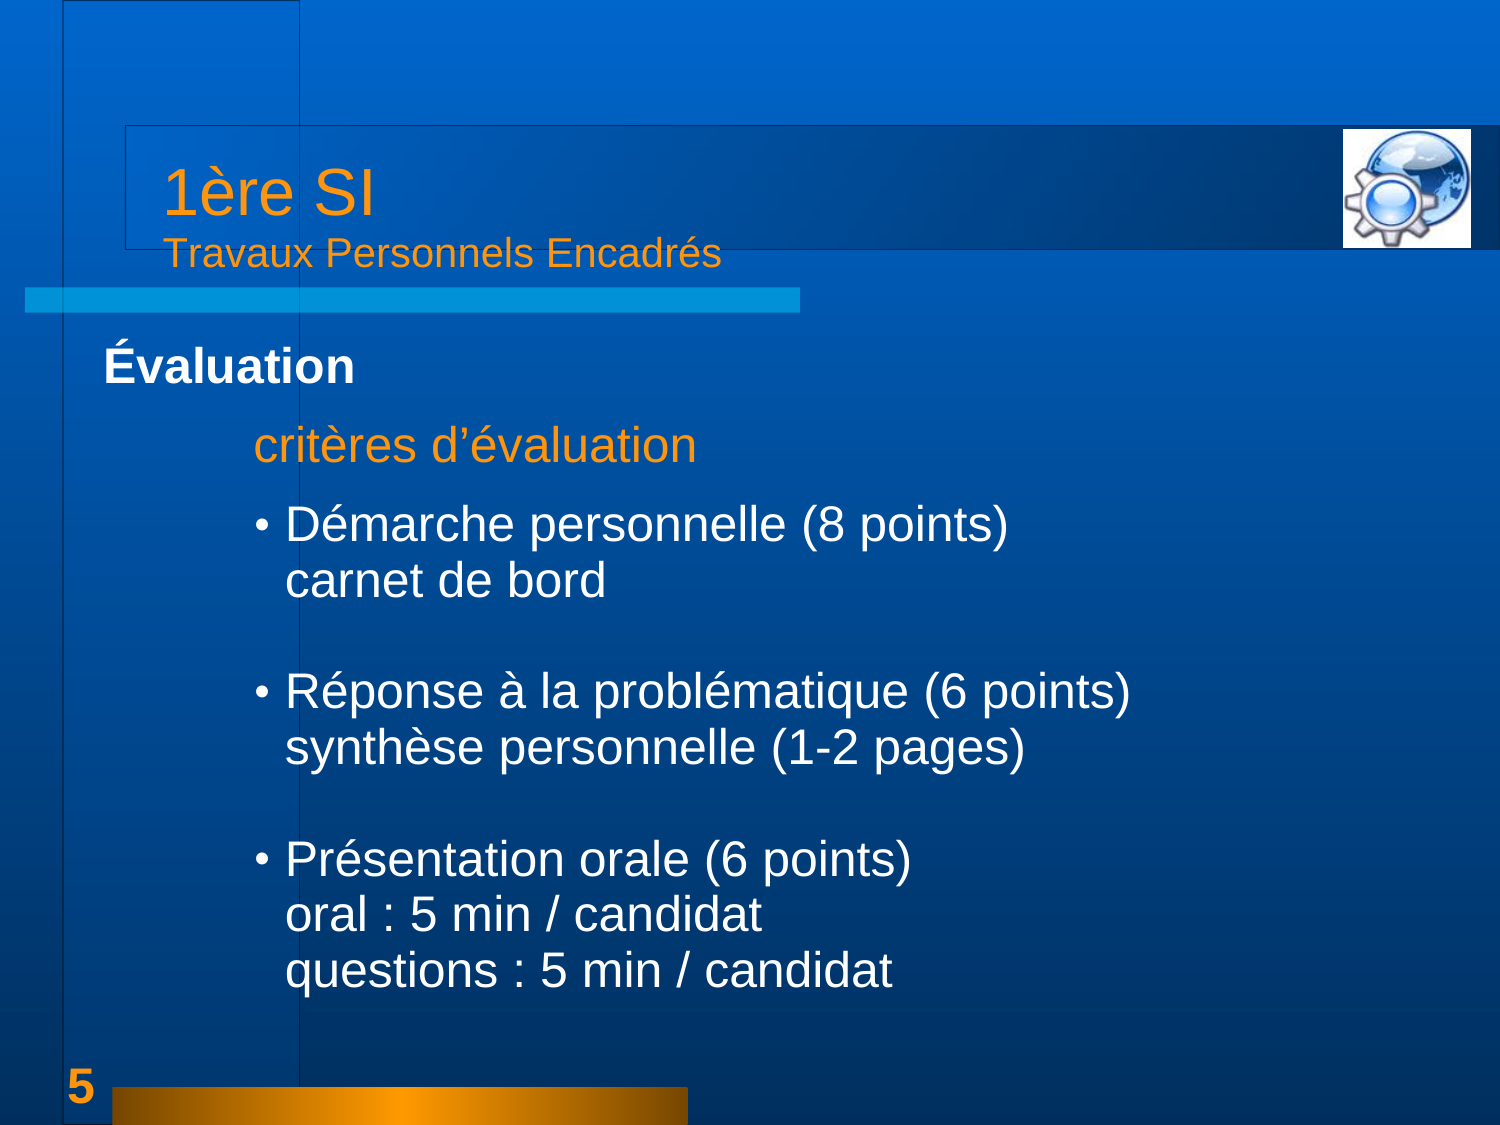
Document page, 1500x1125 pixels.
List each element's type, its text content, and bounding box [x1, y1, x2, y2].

picture [1343, 129, 1471, 248]
text_box Évaluation critères d’évaluation Démarche personnelle (8 points) carnet de bord Réponse à la problématique (6 points) synthèse personnelle (1-2 pages) Présentation orale (6 points) oral : 5 min / candidat questions : 5 min / candidat [88, 331, 1418, 1064]
